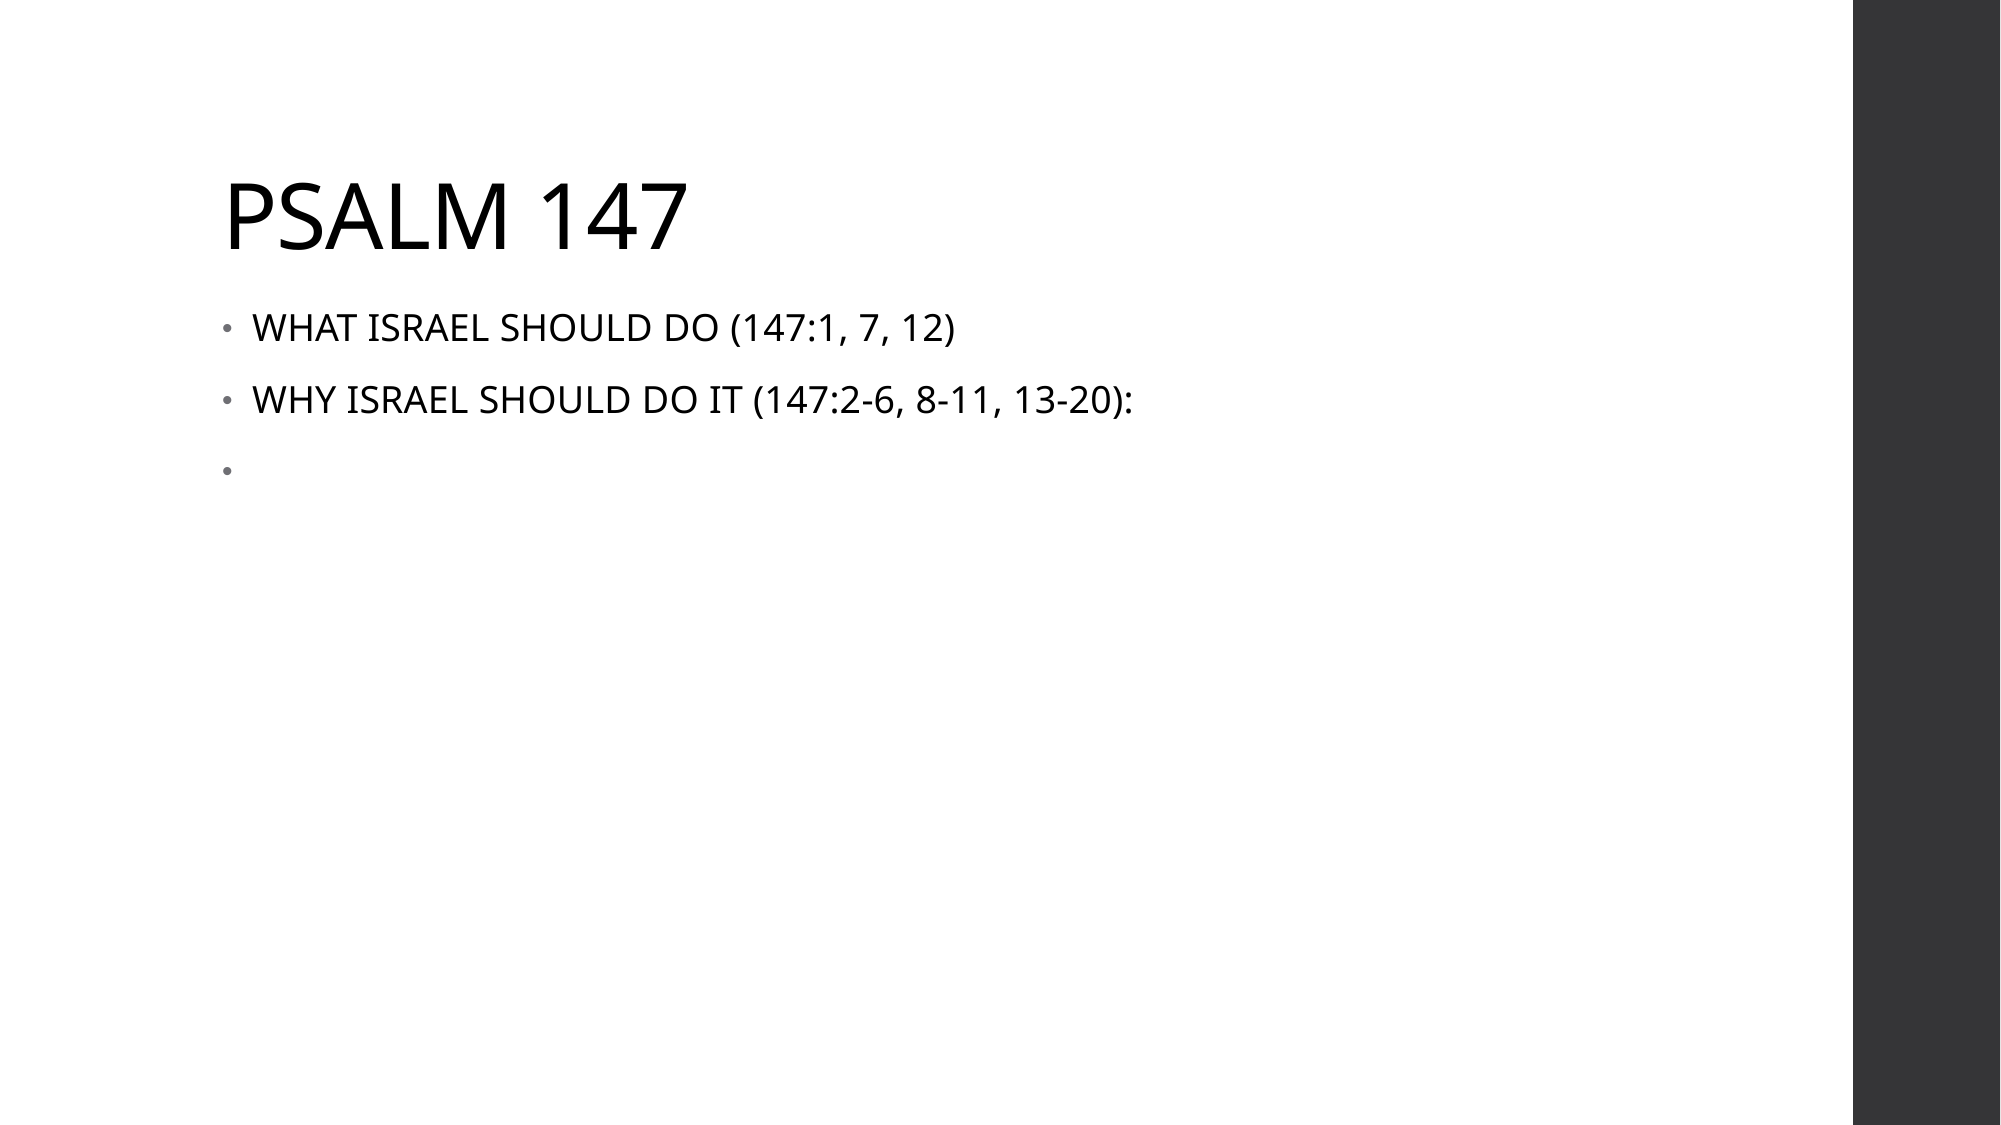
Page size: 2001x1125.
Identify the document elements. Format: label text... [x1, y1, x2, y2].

list WHAT ISRAEL SHOULD DO (147:1, 7, 12) WHY ISRAEL SHOULD DO IT (147:2-6, 8-11, 13-20): [206, 299, 1617, 1014]
title PSALM 147 [206, 60, 1797, 278]
